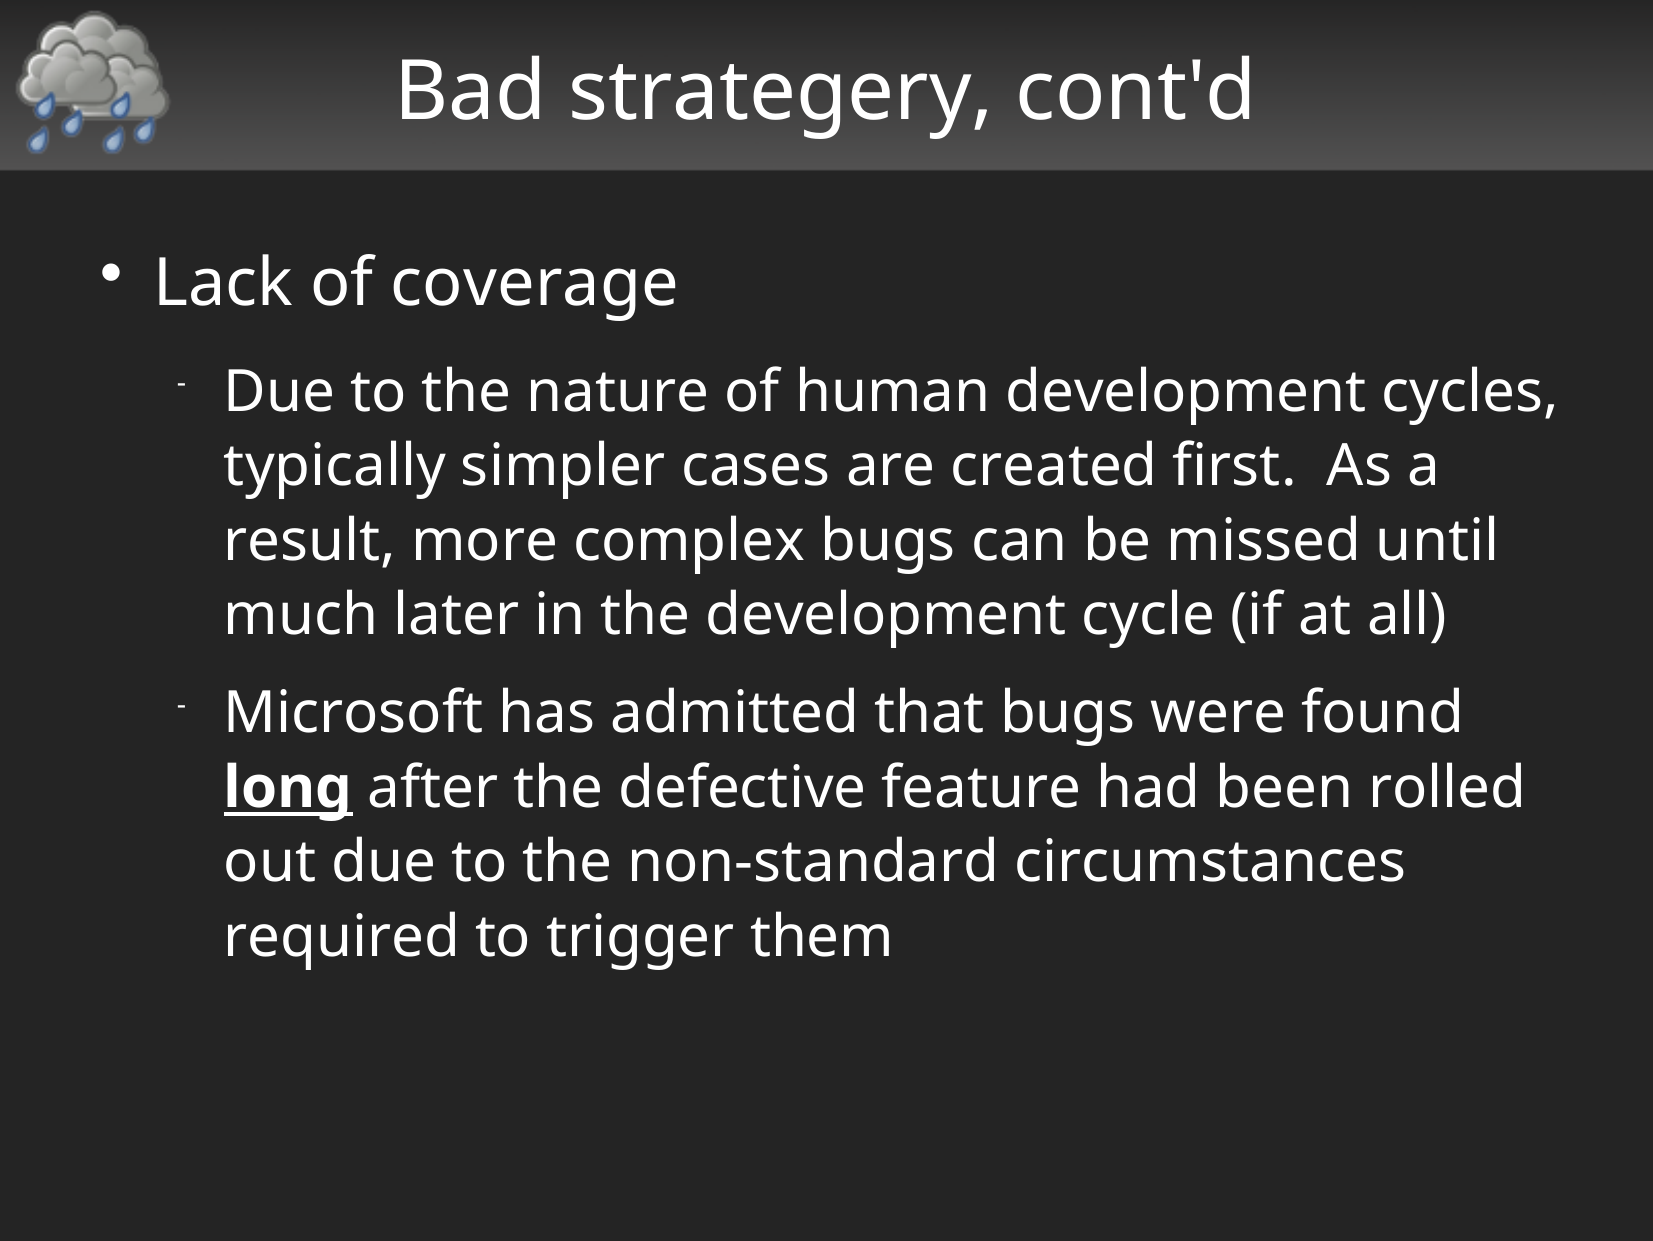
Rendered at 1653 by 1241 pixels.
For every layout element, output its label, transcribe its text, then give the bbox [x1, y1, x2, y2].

title Bad strategery, cont'd [82, 39, 1570, 137]
list Lack of coverage Due to the nature of human development cycles, typically simpler cases are created first. As a result, more complex bugs can be missed until much later in the development cycle (if at all) Microsoft has admitted that bugs were found long after the defective feature had been rolled out due to the non-standard circumstances required to trigger them [82, 236, 1570, 1042]
picture [0, 0, 1653, 1241]
